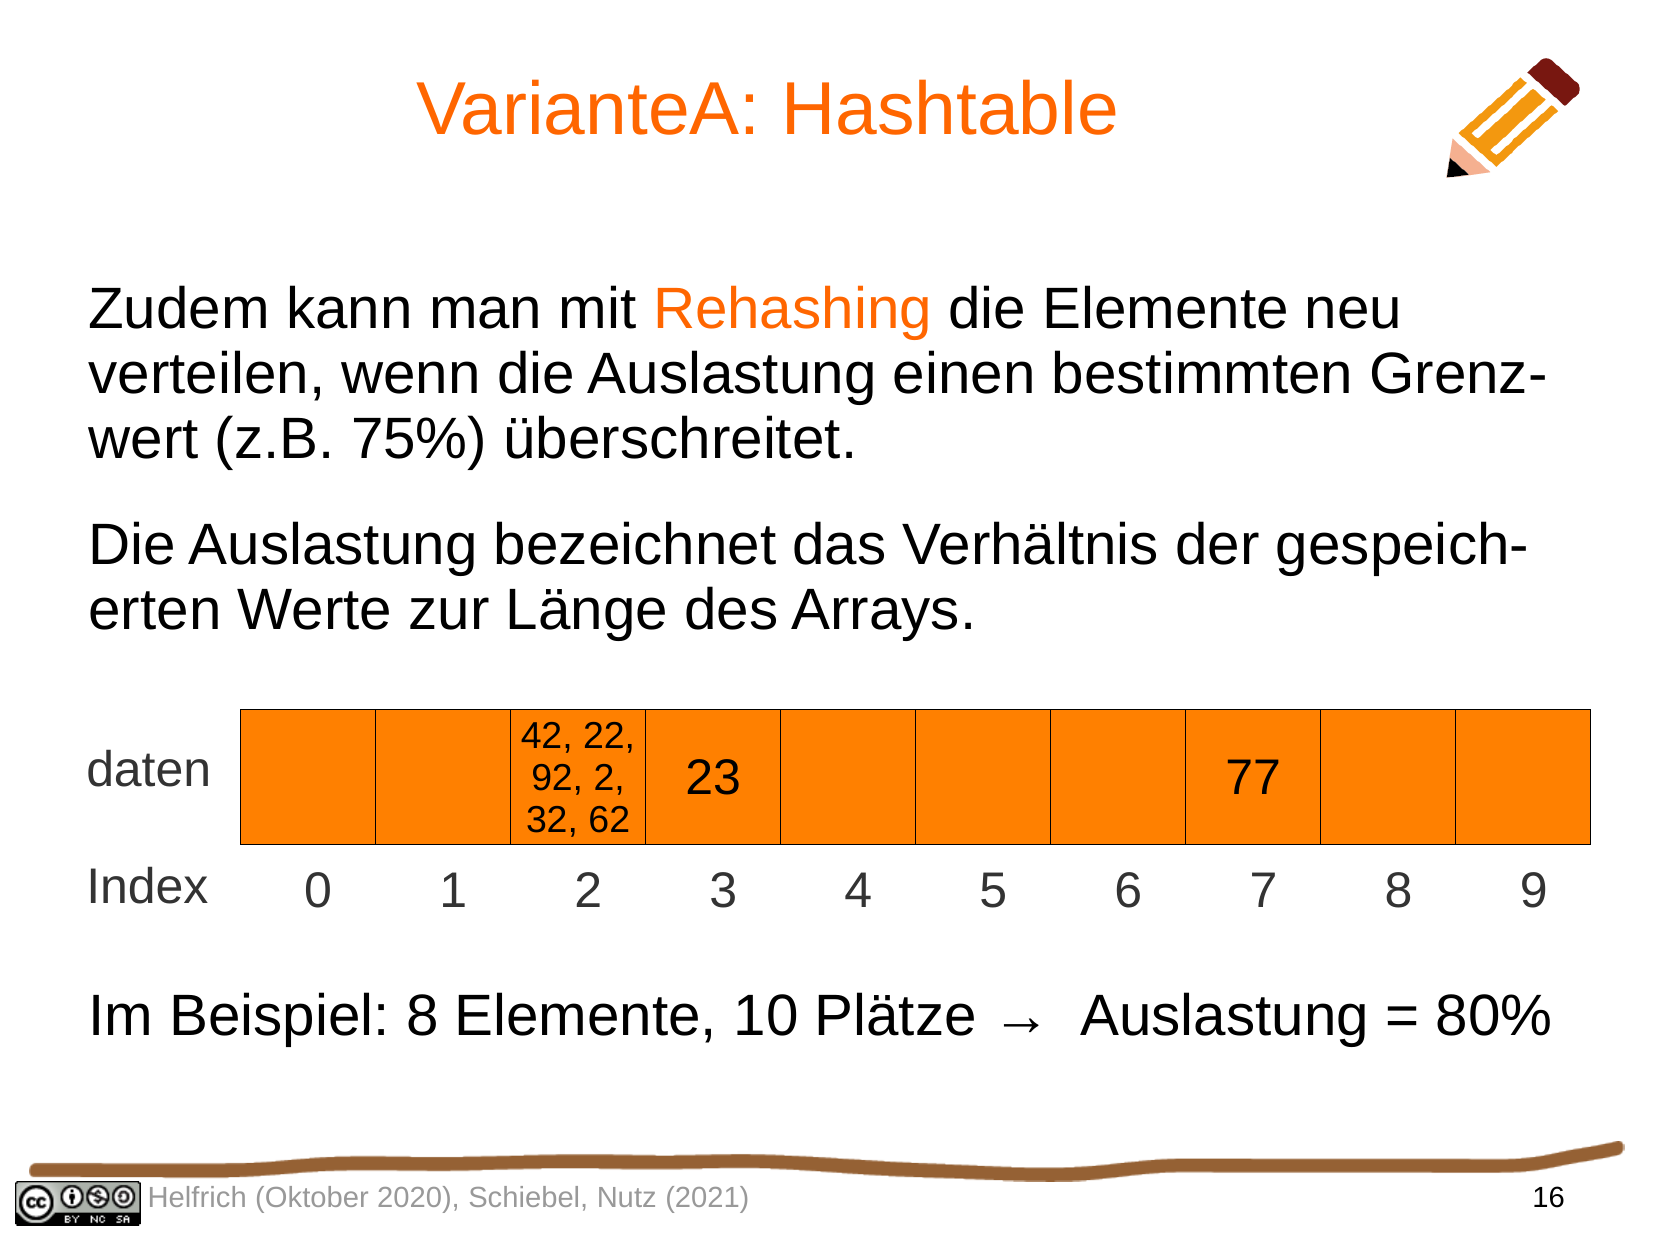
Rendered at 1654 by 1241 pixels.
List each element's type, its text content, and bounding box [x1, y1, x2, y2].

text_box 7 [1234, 854, 1327, 956]
text_box 1 [424, 854, 517, 956]
text_box daten [71, 734, 357, 822]
text_box [240, 709, 510, 845]
picture [1447, 58, 1580, 178]
text_box 23 [645, 709, 780, 845]
text_box 9 [1505, 854, 1597, 956]
text_box 8 [1369, 854, 1462, 956]
list Zudem kann man mit Rehashing die Elemente neu verteilen, wenn die Auslastung einen bestimmten Grenz-wert (z.B. 75%) überschreitet. Die Auslastung bezeichnet das Verhältnis der gespeich-erten Werte zur Länge des Arrays. Im Beispiel: 8 Elemente, 10 Plätze → Auslastung = 80% [88, 275, 1565, 734]
text_box 2 [559, 854, 651, 956]
text_box [780, 709, 1185, 845]
picture [15, 1141, 1625, 1226]
text_box 4 [829, 854, 922, 956]
text_box 3 [694, 854, 787, 956]
text_box [1320, 709, 1591, 845]
text_box 42, 22, 92, 2, 32, 62 [510, 709, 645, 845]
text_box 6 [1099, 854, 1192, 956]
text_box 0 [289, 854, 381, 956]
title VarianteA: Hashtable [88, 39, 1447, 178]
text_box 77 [1185, 709, 1320, 845]
text_box Index [71, 851, 284, 952]
text_box 5 [964, 854, 1057, 956]
list Zudem kann man mit Rehashing die Elemente neu verteilen, wenn die Auslastung einen bestimmten Grenz-wert (z.B. 75%) überschreitet. Die Auslastung bezeichnet das Verhältnis der gespeich-erten Werte zur Länge des Arrays. Im Beispiel: 8 Elemente, 10 Plätze → Auslastung = 80% [88, 822, 1565, 1142]
